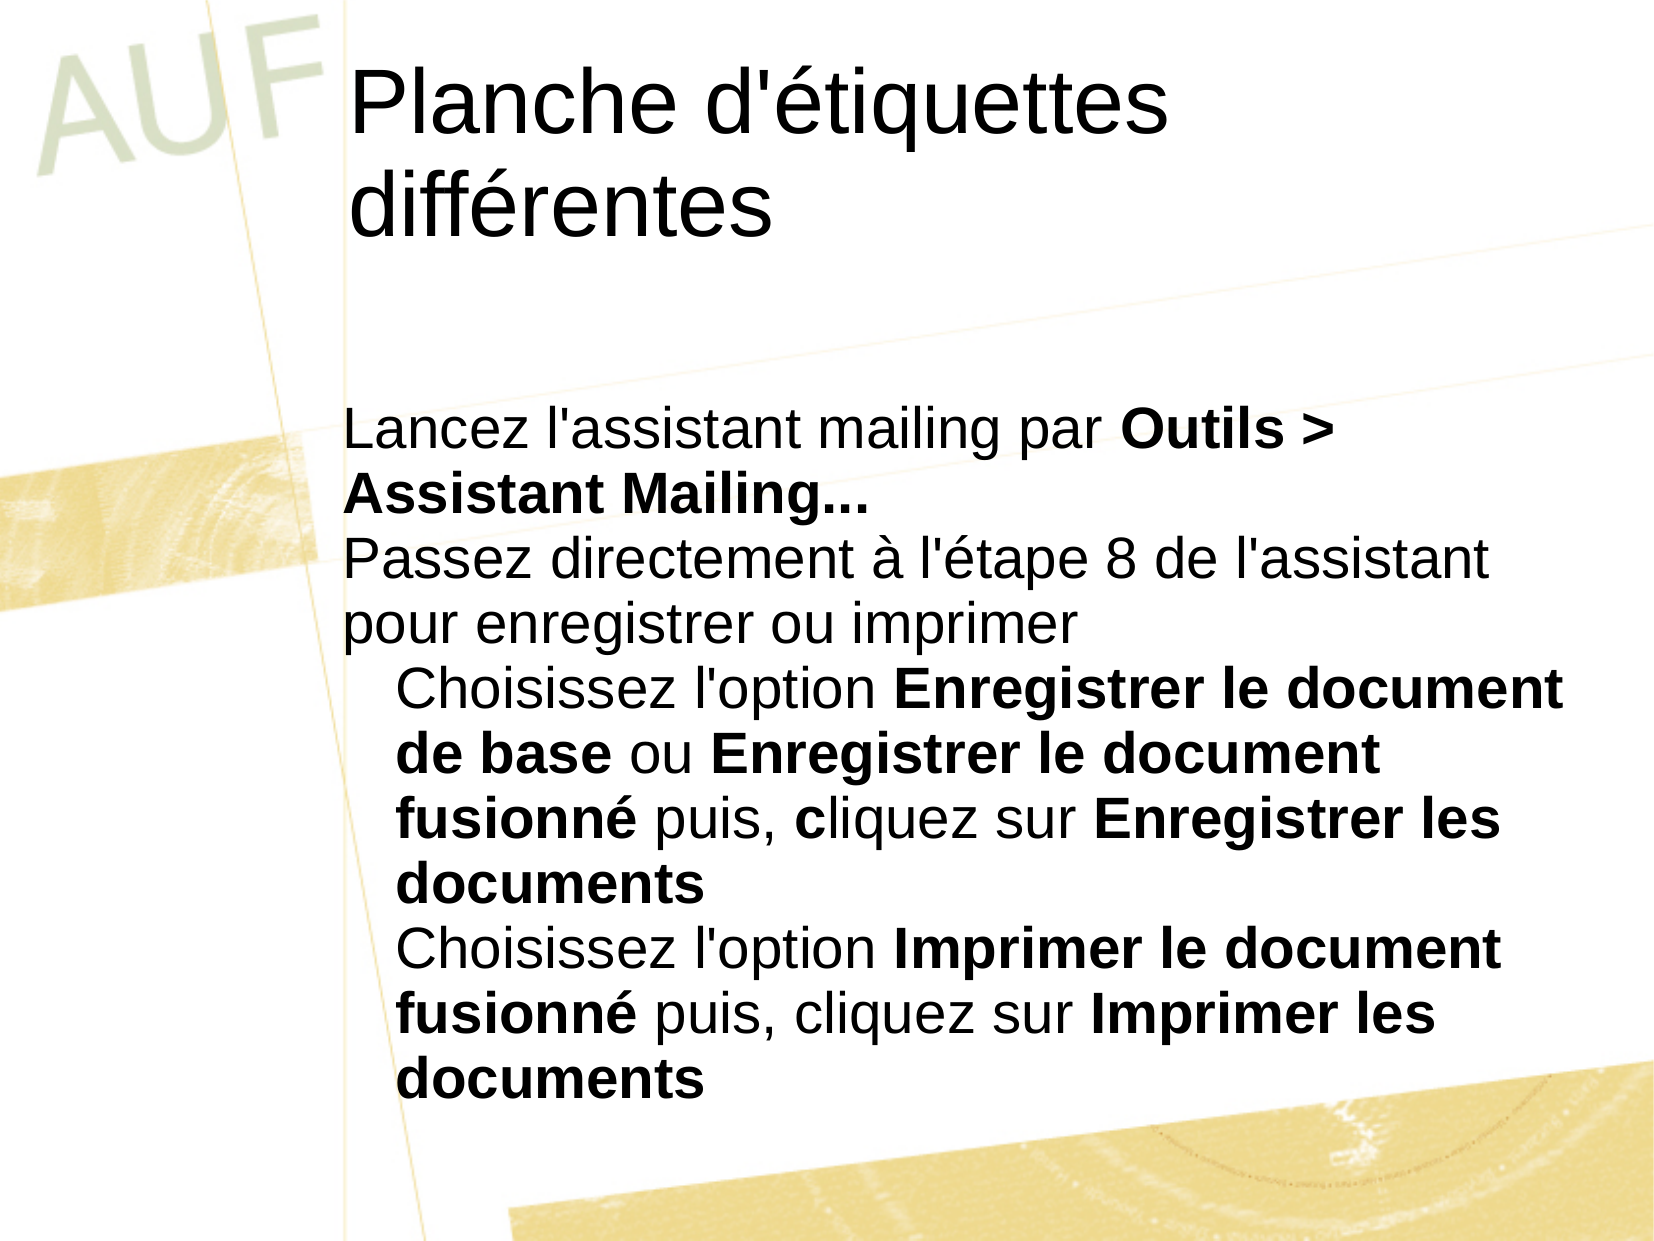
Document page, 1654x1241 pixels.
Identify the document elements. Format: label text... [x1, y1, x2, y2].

picture [0, 0, 1654, 1241]
subtitle Lancez l'assistant mailing par Outils > Assistant Mailing... Passez directement à l'étape 8 de l'assistant pour enregistrer ou imprimer Choisissez l'option Enregistrer le document de base ou Enregistrer le document fusionné puis, cliquez sur Enregistrer les documents Choisissez l'option Imprimer le document fusionné puis, cliquez sur Imprimer les documents [76, 354, 1565, 1152]
title Planche d'étiquettes différentes [82, 50, 1571, 256]
